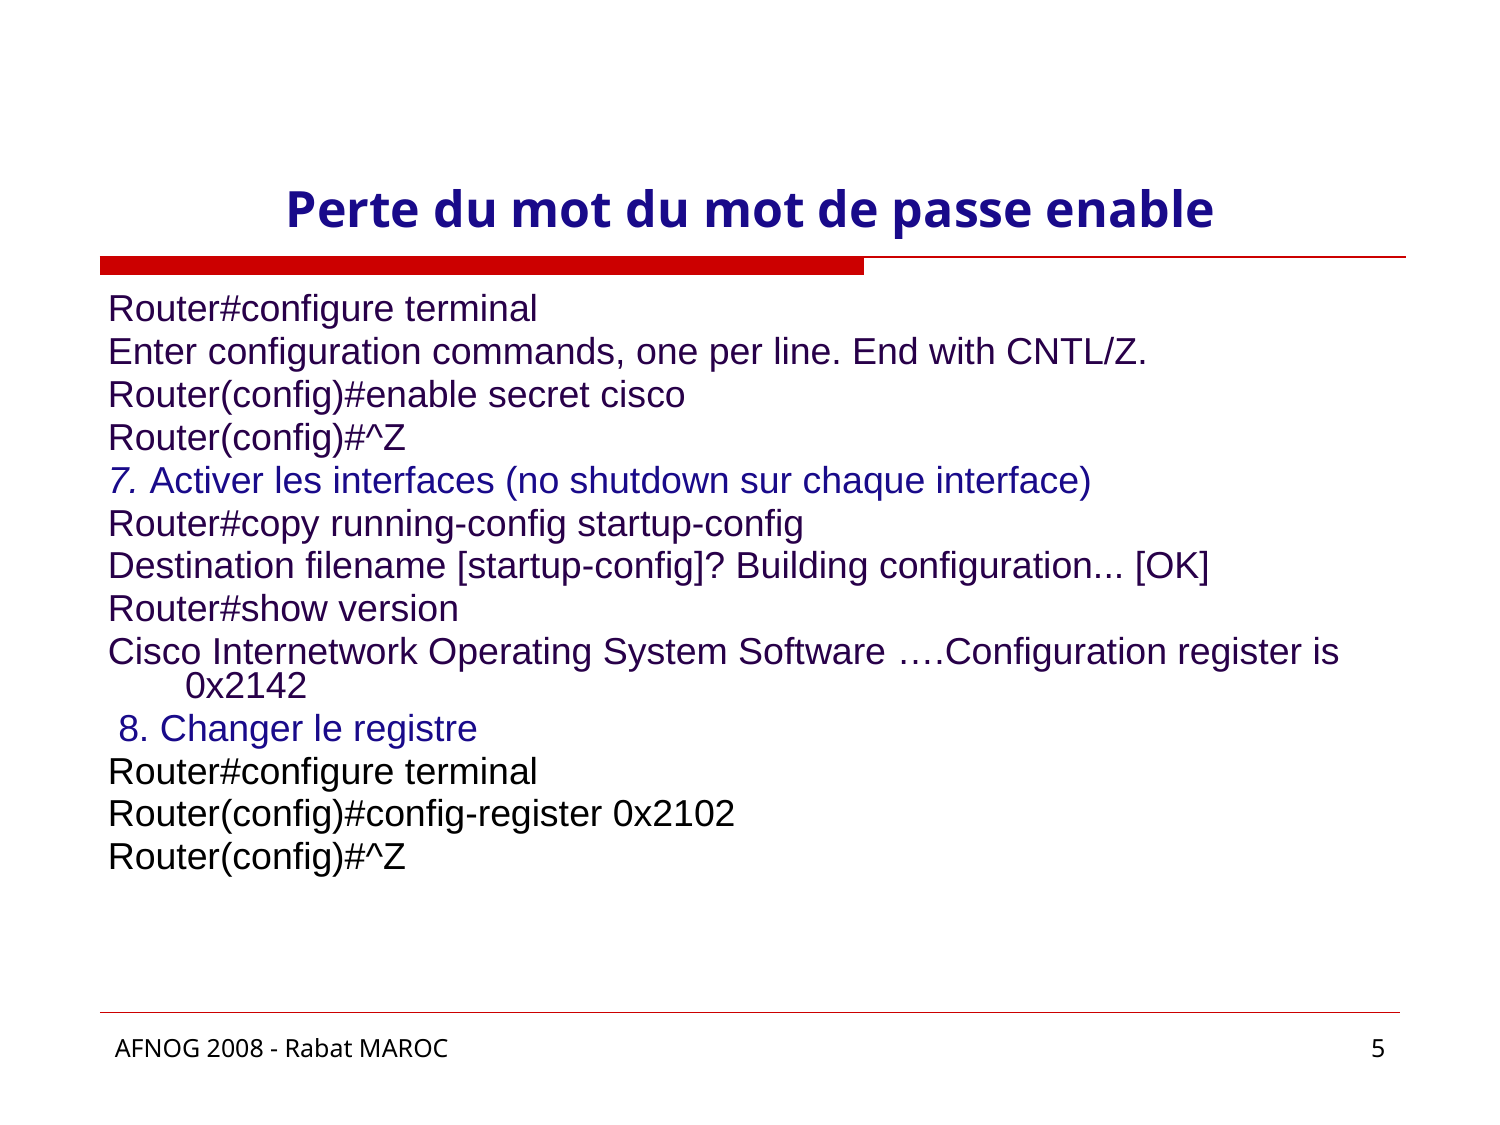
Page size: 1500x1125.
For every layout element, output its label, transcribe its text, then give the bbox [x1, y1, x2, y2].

text_box AFNOG 2008 - Rabat MAROC [99, 1024, 551, 1103]
text_box <number> [1074, 1024, 1401, 1103]
title Perte du mot du mot de passe enable [94, 49, 1407, 250]
list Router#configure terminal Enter configuration commands, one per line. End with CNTL/Z. Router(config)#enable secret cisco Router(config)#^Z 7. Activer les interfaces (no shutdown sur chaque interface) Router#copy running-config startup-config Destination filename [startup-config]? Building configuration... [OK] Router#show version Cisco Internetwork Operating System Software ….Configuration register is 0x2142 8. Changer le registre Router#configure terminal Router(config)#config-register 0x2102 Router(config)#^Z [92, 287, 1406, 988]
